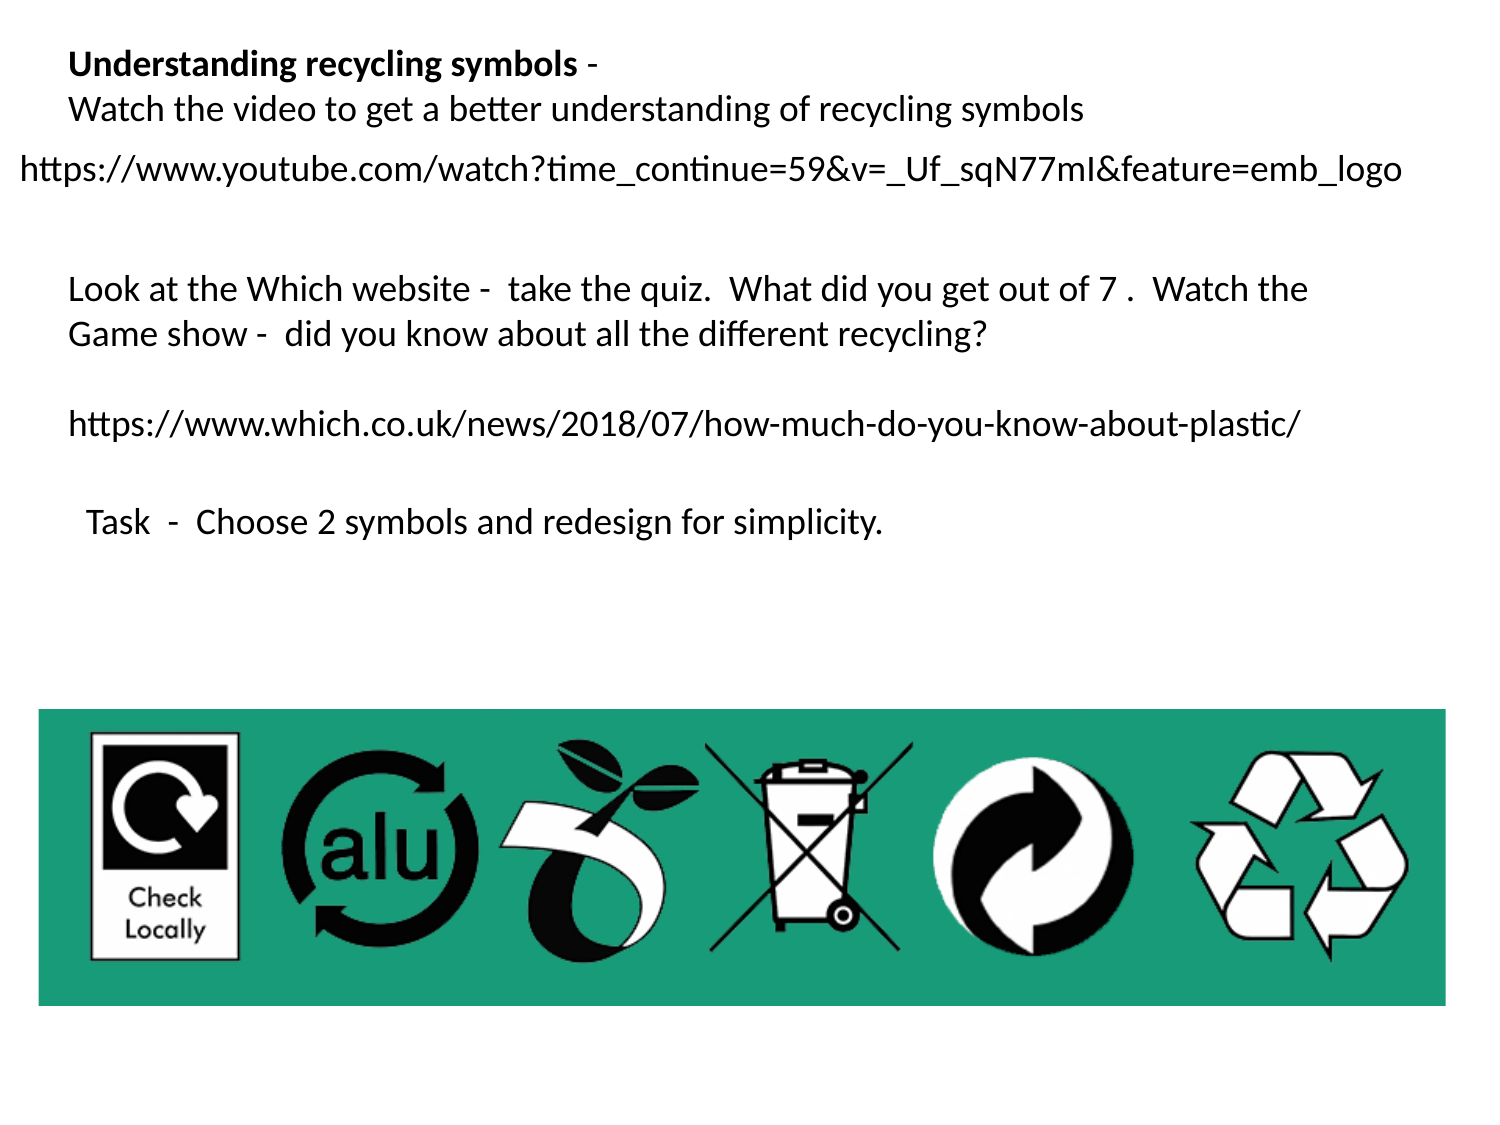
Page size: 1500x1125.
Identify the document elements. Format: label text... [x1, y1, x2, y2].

text_box Understanding recycling symbols - Watch the video to get a better understanding of recycling symbols Look at the Which website - take the quiz. What did you get out of 7 . Watch the Game show - did you know about all the different recycling? https://www.which.co.uk/news/2018/07/how-much-do-you-know-about-plastic/ [53, 30, 1365, 136]
text_box https://www.youtube.com/watch?time_continue=59&v=_Uf_sqN77mI&feature=emb_logo [4, 136, 1446, 198]
picture [38, 709, 1446, 1006]
text_box Understanding recycling symbols - Watch the video to get a better understanding of recycling symbols Look at the Which website - take the quiz. What did you get out of 7 . Watch the Game show - did you know about all the different recycling? https://www.which.co.uk/news/2018/07/how-much-do-you-know-about-plastic/ [53, 198, 1365, 456]
text_box Task - Choose 2 symbols and redesign for simplicity. [70, 489, 1347, 551]
